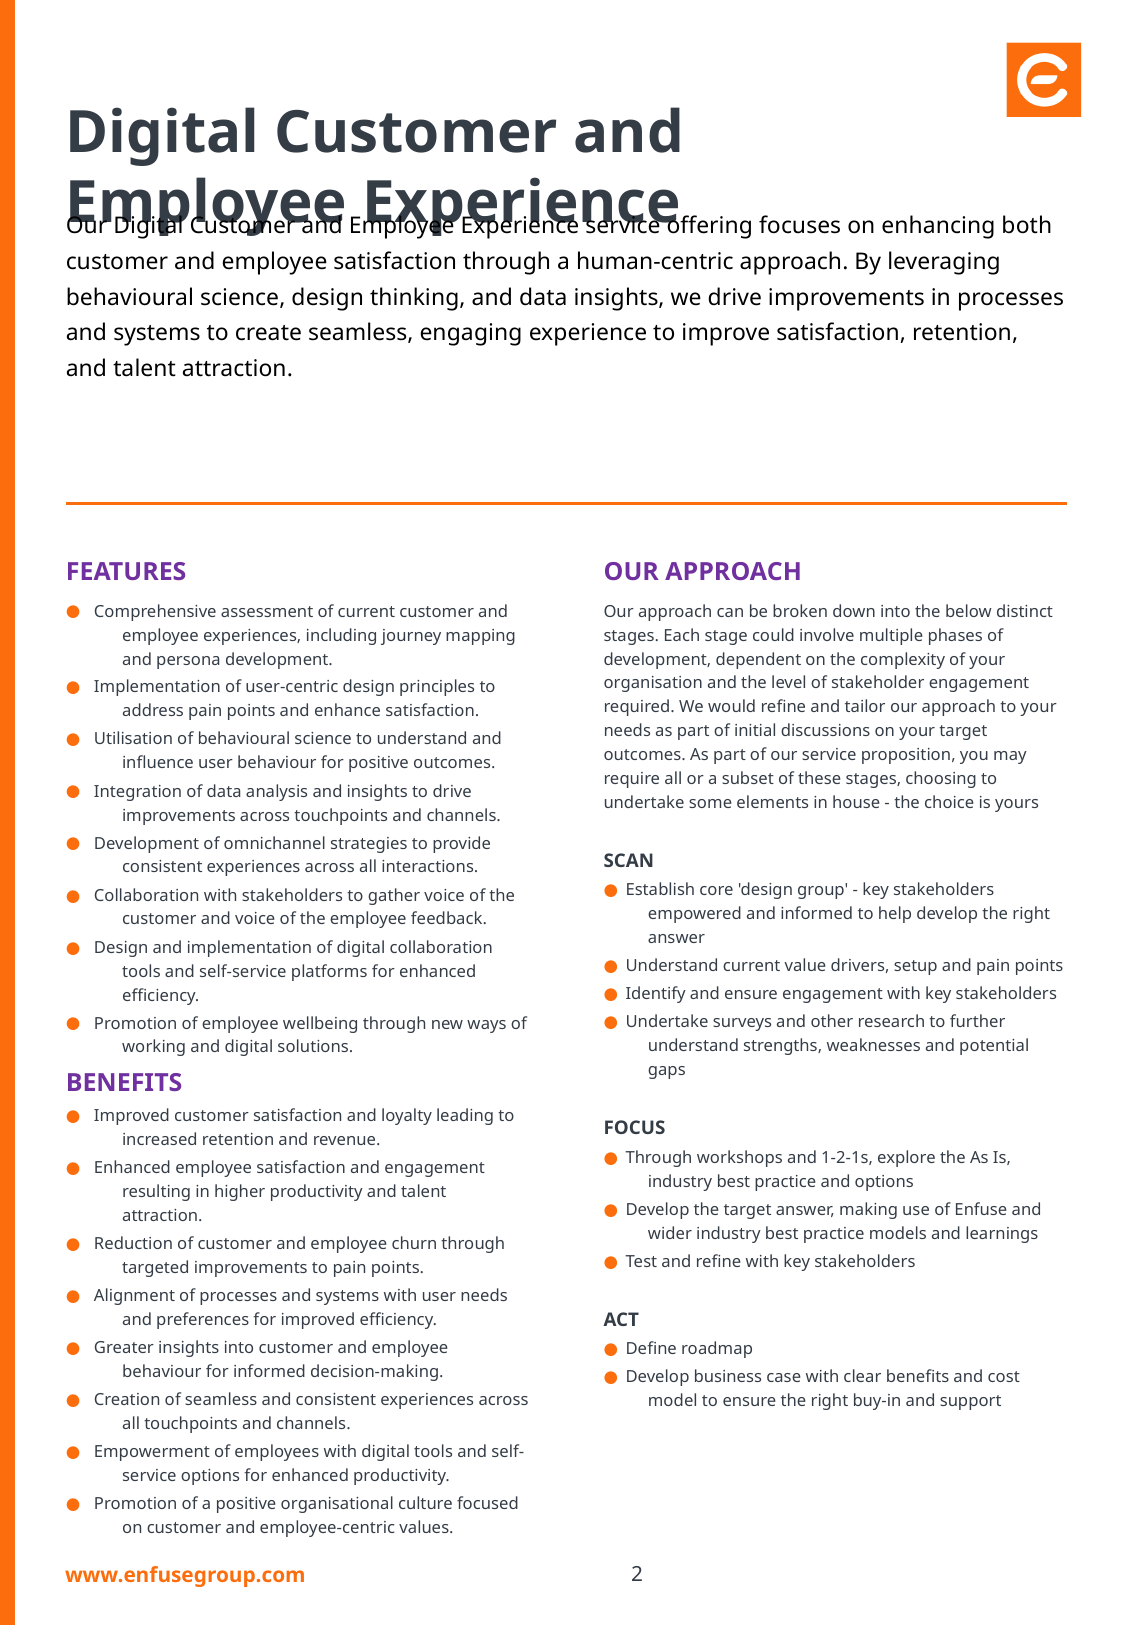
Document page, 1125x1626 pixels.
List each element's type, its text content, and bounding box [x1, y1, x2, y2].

text_box Our Digital Customer and Employee Experience service offering focuses on enhancing both customer and employee satisfaction through a human-centric approach. By leveraging behavioural science, design thinking, and data insights, we drive improvements in processes and systems to create seamless, engaging experience to improve satisfaction, retention, and talent attraction. [65, 194, 1068, 297]
text_box Comprehensive assessment of current customer and employee experiences, including journey mapping and persona development. Implementation of user-centric design principles to address pain points and enhance satisfaction. Utilisation of behavioural science to understand and influence user behaviour for positive outcomes. Integration of data analysis and insights to drive improvements across touchpoints and channels. Development of omnichannel strategies to provide consistent experiences across all interactions. Collaboration with stakeholders to gather voice of the customer and voice of the employee feedback. Design and implementation of digital collaboration tools and self-service platforms for enhanced efficiency. Promotion of employee wellbeing through new ways of working and digital solutions. BENEFITS Improved customer satisfaction and loyalty leading to increased retention and revenue. Enhanced employee satisfaction and engagement resulting in higher productivity and talent attraction. Reduction of customer and employee churn through targeted improvements to pain points. Alignment of processes and systems with user needs and preferences for improved efficiency. Greater insights into customer and employee behaviour for informed decision-making. Creation of seamless and consistent experiences across all touchpoints and channels. Empowerment of employees with digital tools and self-service options for enhanced productivity. Promotion of a positive organisational culture focused on customer and employee-centric values. [65, 594, 530, 1485]
text_box FEATURES [65, 542, 530, 594]
text_box Digital Customer and Employee Experience [65, 86, 939, 189]
text_box OUR APPROACH [603, 542, 1068, 594]
text_box Our approach can be broken down into the below distinct stages. Each stage could involve multiple phases of development, dependent on the complexity of your organisation and the level of stakeholder engagement required. We would refine and tailor our approach to your needs as part of initial discussions on your target outcomes. As part of our service proposition, you may require all or a subset of these stages, choosing to undertake some elements in house - the choice is yours SCAN Establish core 'design group' - key stakeholders empowered and informed to help develop the right answer Understand current value drivers, setup and pain points Identify and ensure engagement with key stakeholders Undertake surveys and other research to further understand strengths, weaknesses and potential gaps FOCUS Through workshops and 1-2-1s, explore the As Is, industry best practice and options Develop the target answer, making use of Enfuse and wider industry best practice models and learnings Test and refine with key stakeholders ACT Define roadmap Develop business case with clear benefits and cost model to ensure the right buy-in and support [603, 594, 1068, 1485]
